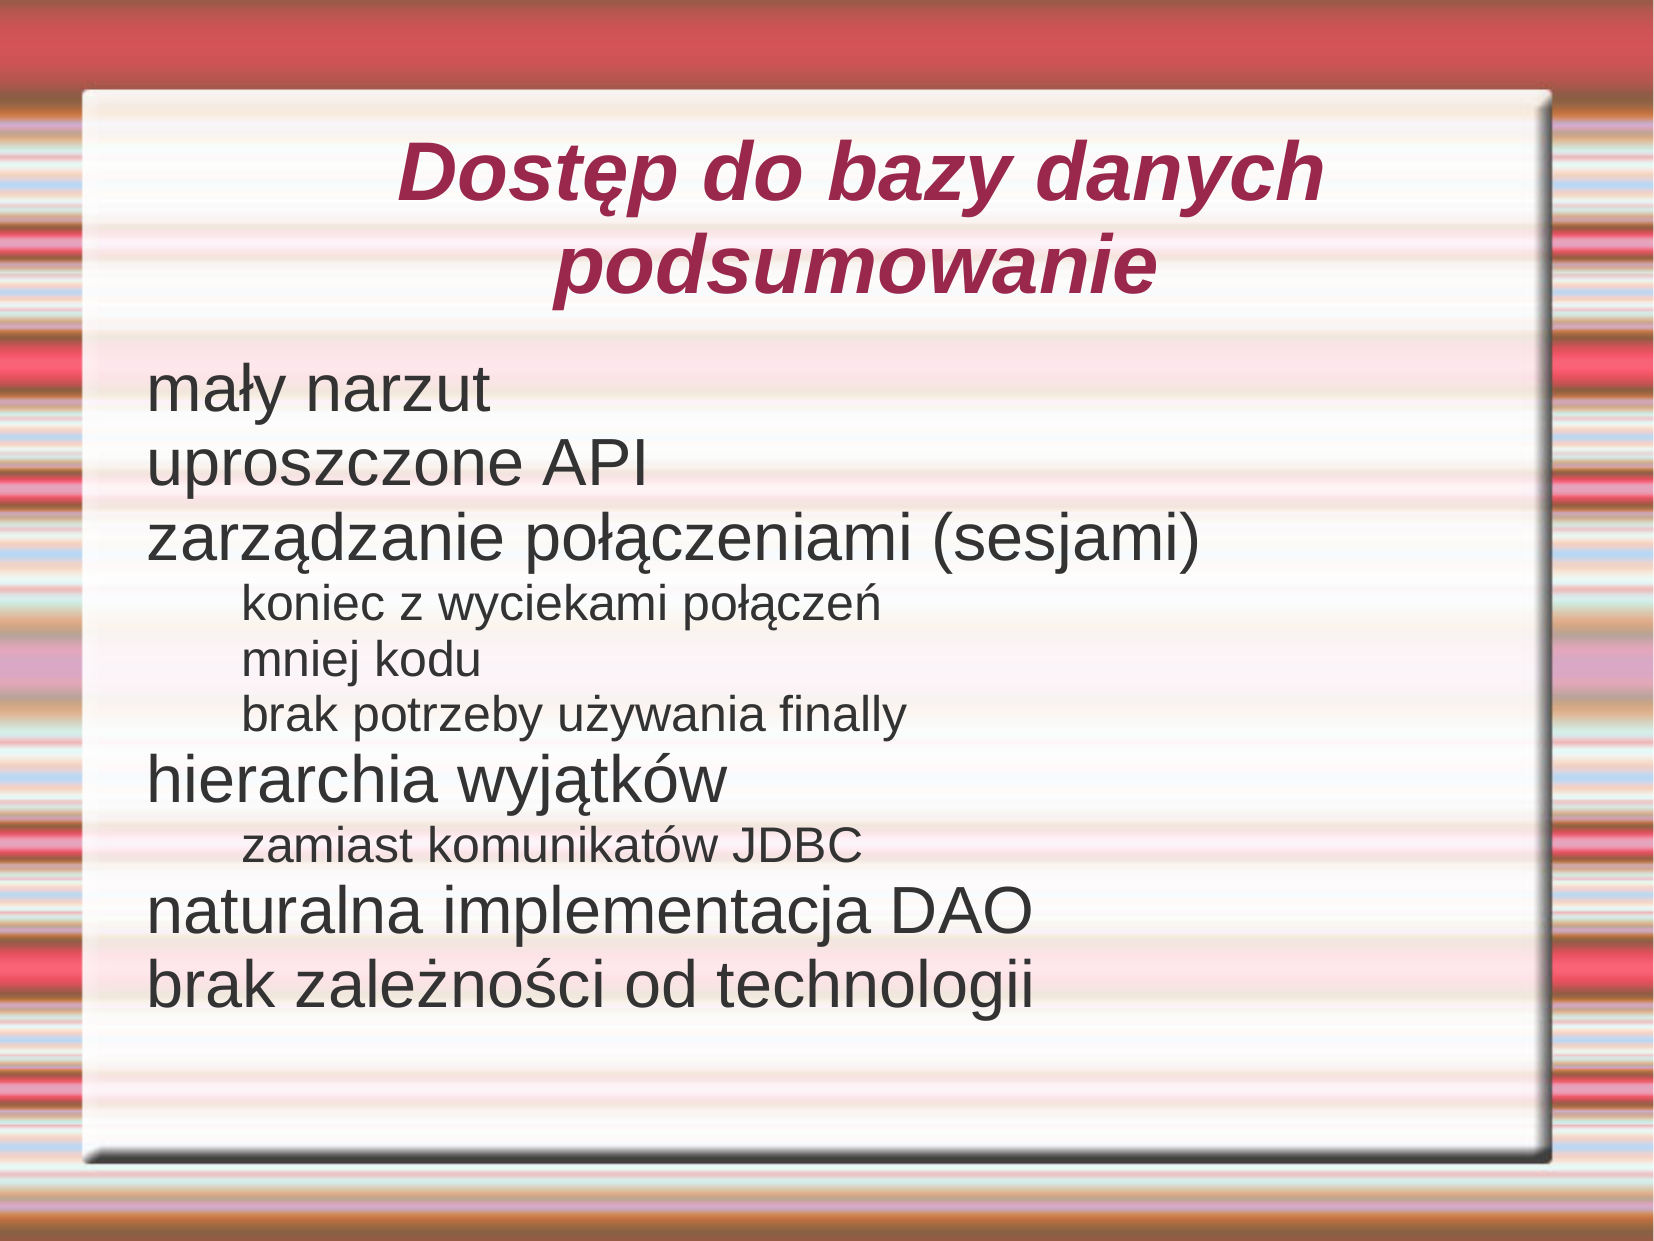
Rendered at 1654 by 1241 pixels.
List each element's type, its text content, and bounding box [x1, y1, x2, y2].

title Dostęp do bazy danych podsumowanie [121, 114, 1534, 322]
list mały narzut uproszczone API zarządzanie połączeniami (sesjami) koniec z wyciekami połączeń mniej kodu brak potrzeby używania finally hierarchia wyjątków zamiast komunikatów JDBC naturalna implementacja DAO brak zależności od technologii [134, 350, 1516, 1133]
picture [0, 0, 1654, 1241]
